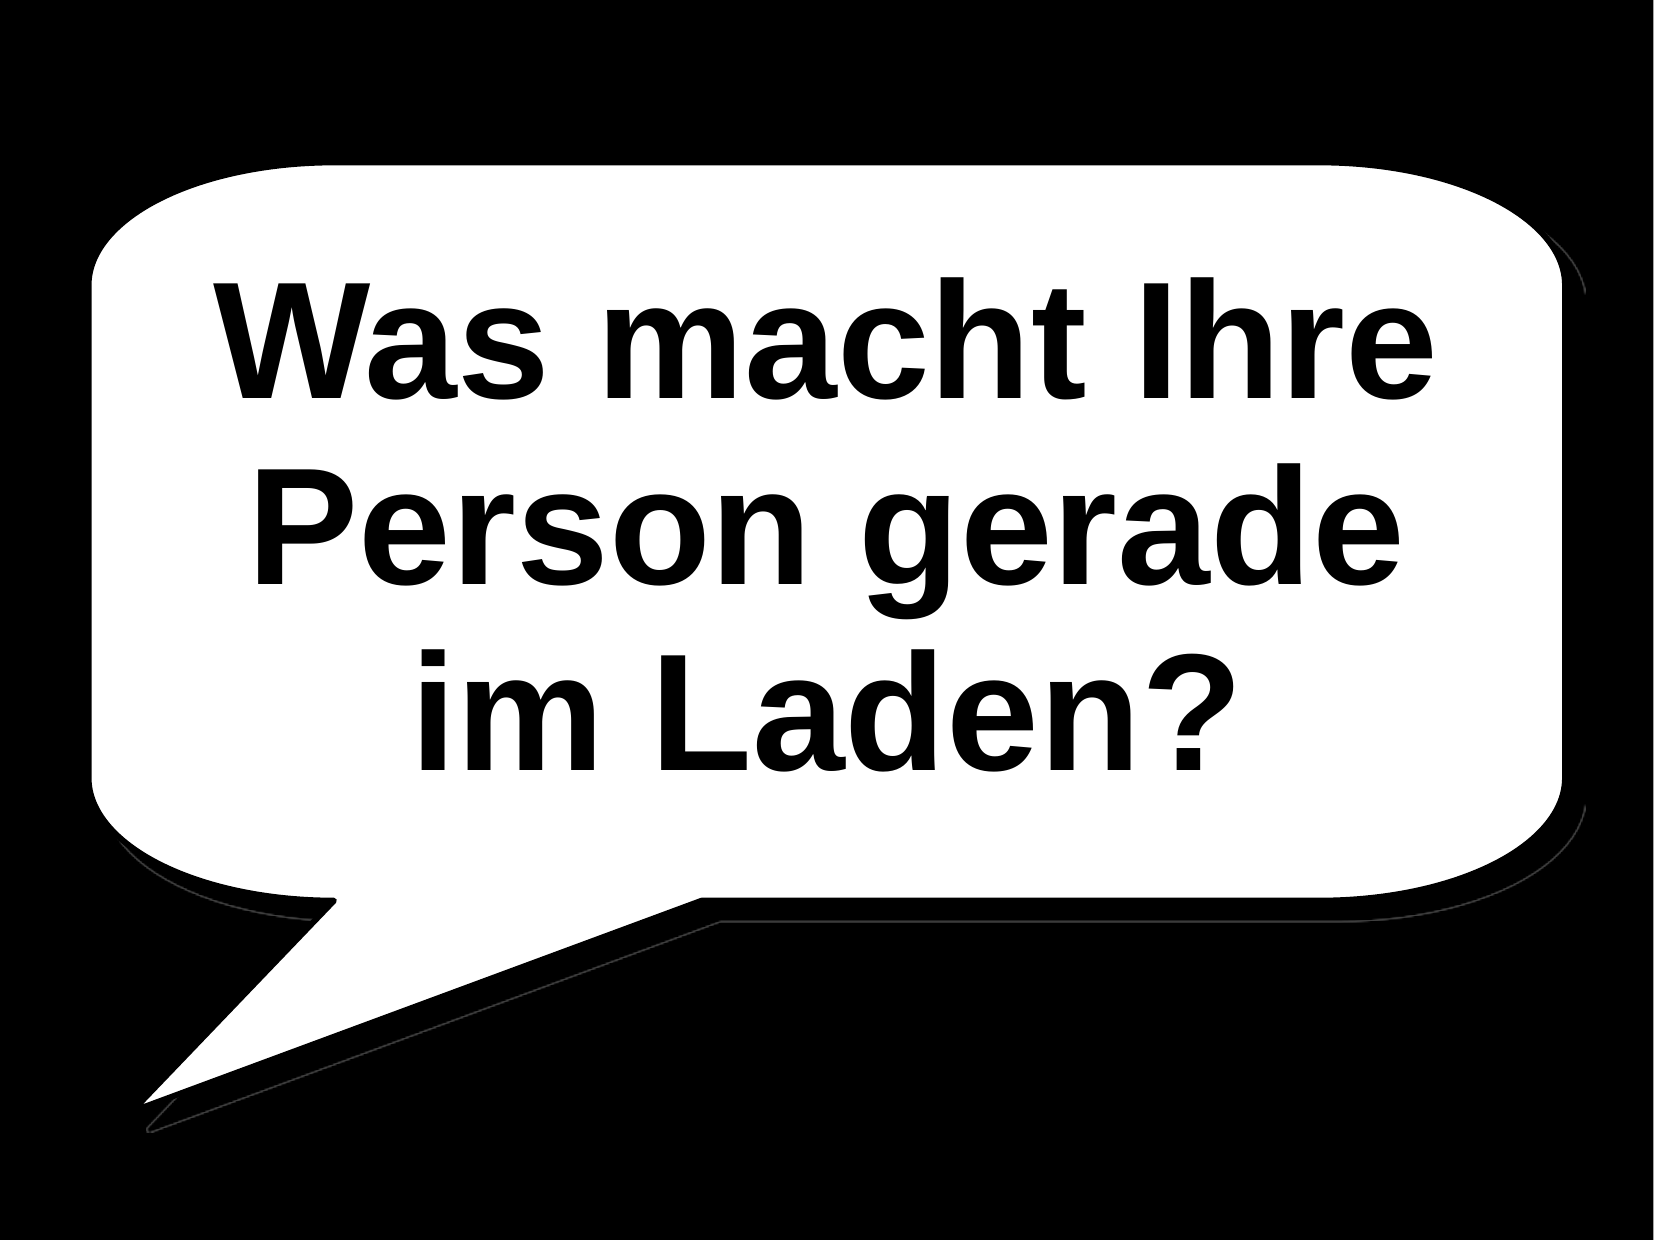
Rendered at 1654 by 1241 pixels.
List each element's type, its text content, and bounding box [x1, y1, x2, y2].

text_box Was macht Ihre Person gerade im Laden? [147, 239, 1506, 857]
text_box [88, 162, 1566, 1112]
